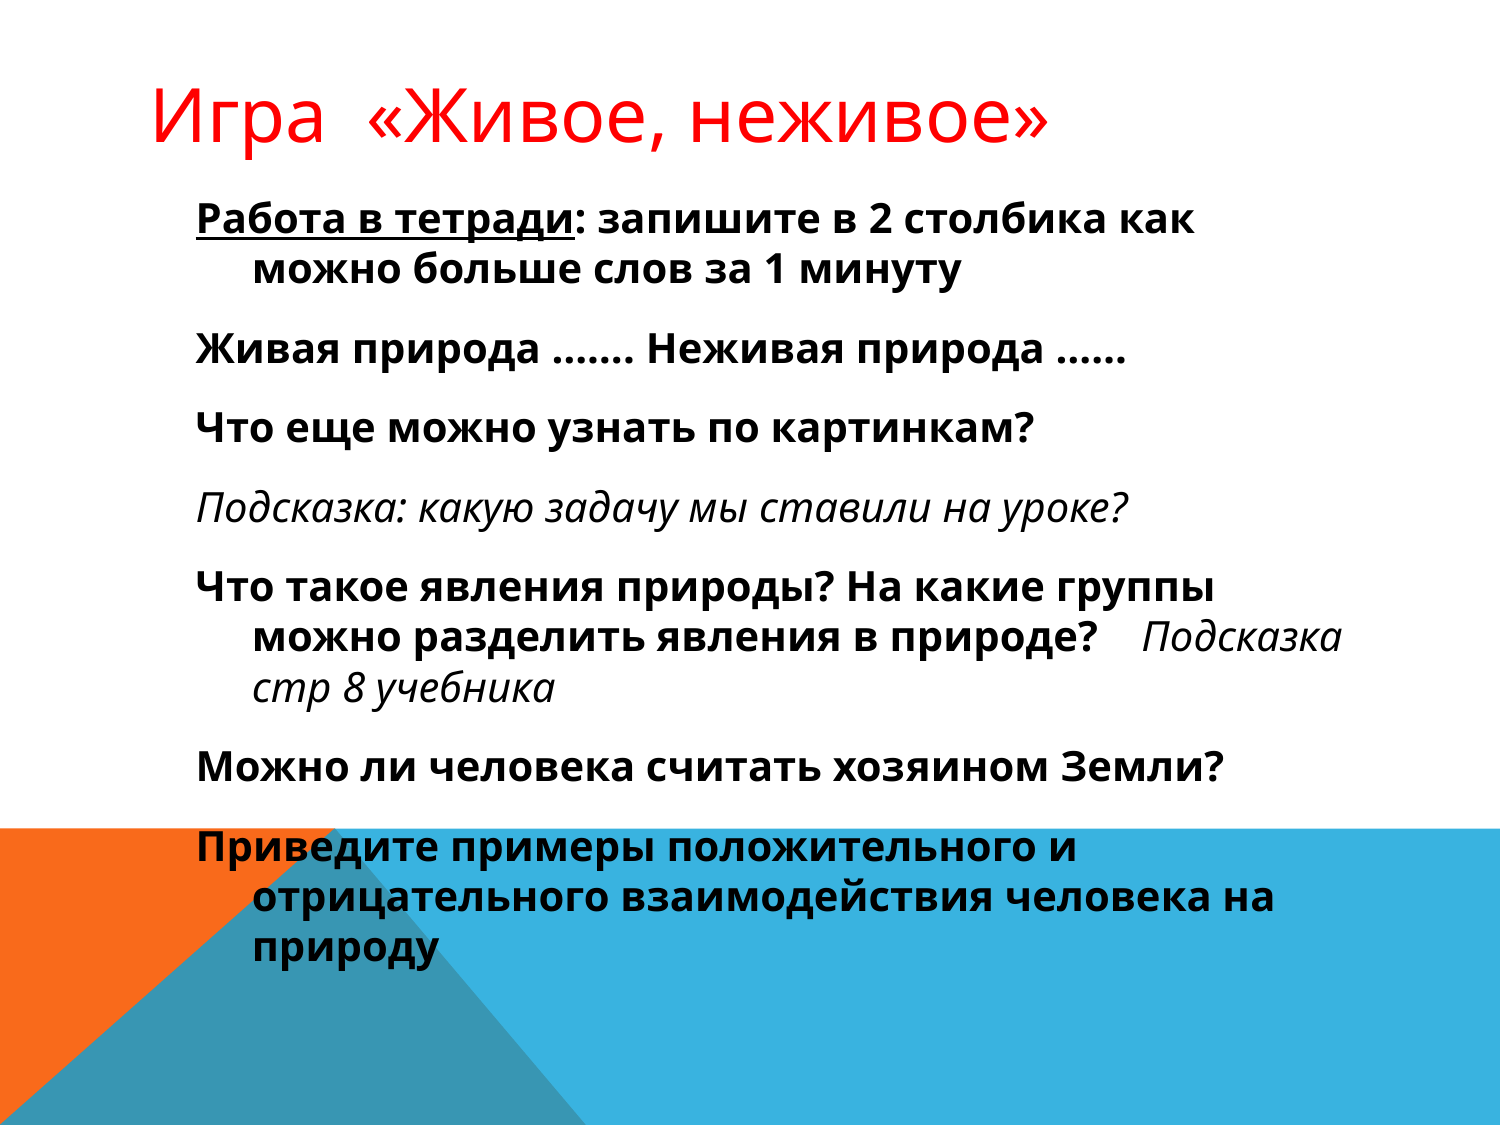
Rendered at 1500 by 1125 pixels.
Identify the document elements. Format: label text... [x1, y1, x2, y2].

list Работа в тетради: запишите в 2 столбика как можно больше слов за 1 минуту Живая природа ……. Неживая природа …… Что еще можно узнать по картинкам? Подсказка: какую задачу мы ставили на уроке? Что такое явления природы? На какие группы можно разделить явления в природе? Подсказка стр 8 учебника Можно ли человека считать хозяином Земли? Приведите примеры положительного и отрицательного взаимодействия человека на природу [124, 184, 1359, 1106]
title Игра «Живое, неживое» [135, 60, 1369, 150]
